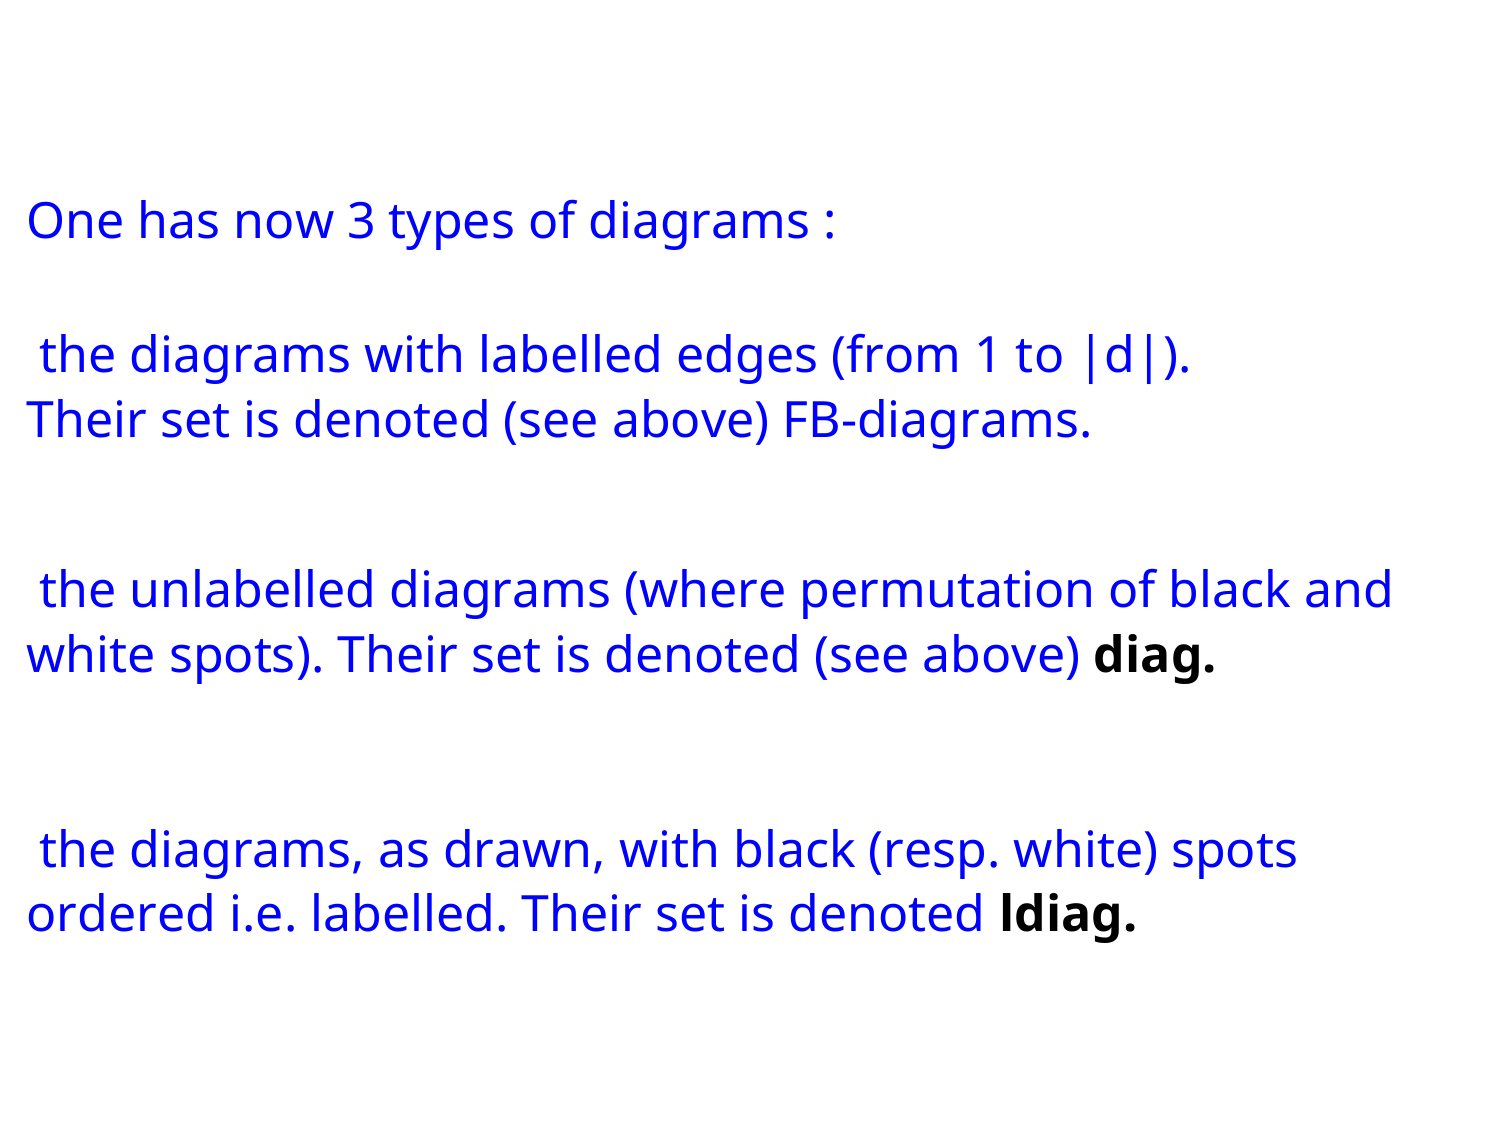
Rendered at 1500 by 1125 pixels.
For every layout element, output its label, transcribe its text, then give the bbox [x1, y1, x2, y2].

text_box One has now 3 types of diagrams : the diagrams with labelled edges (from 1 to |d|). Their set is denoted (see above) FB-diagrams. the unlabelled diagrams (where permutation of black and white spots). Their set is denoted (see above) diag. the diagrams, as drawn, with black (resp. white) spots ordered i.e. labelled. Their set is denoted ldiag. [11, 177, 1500, 935]
